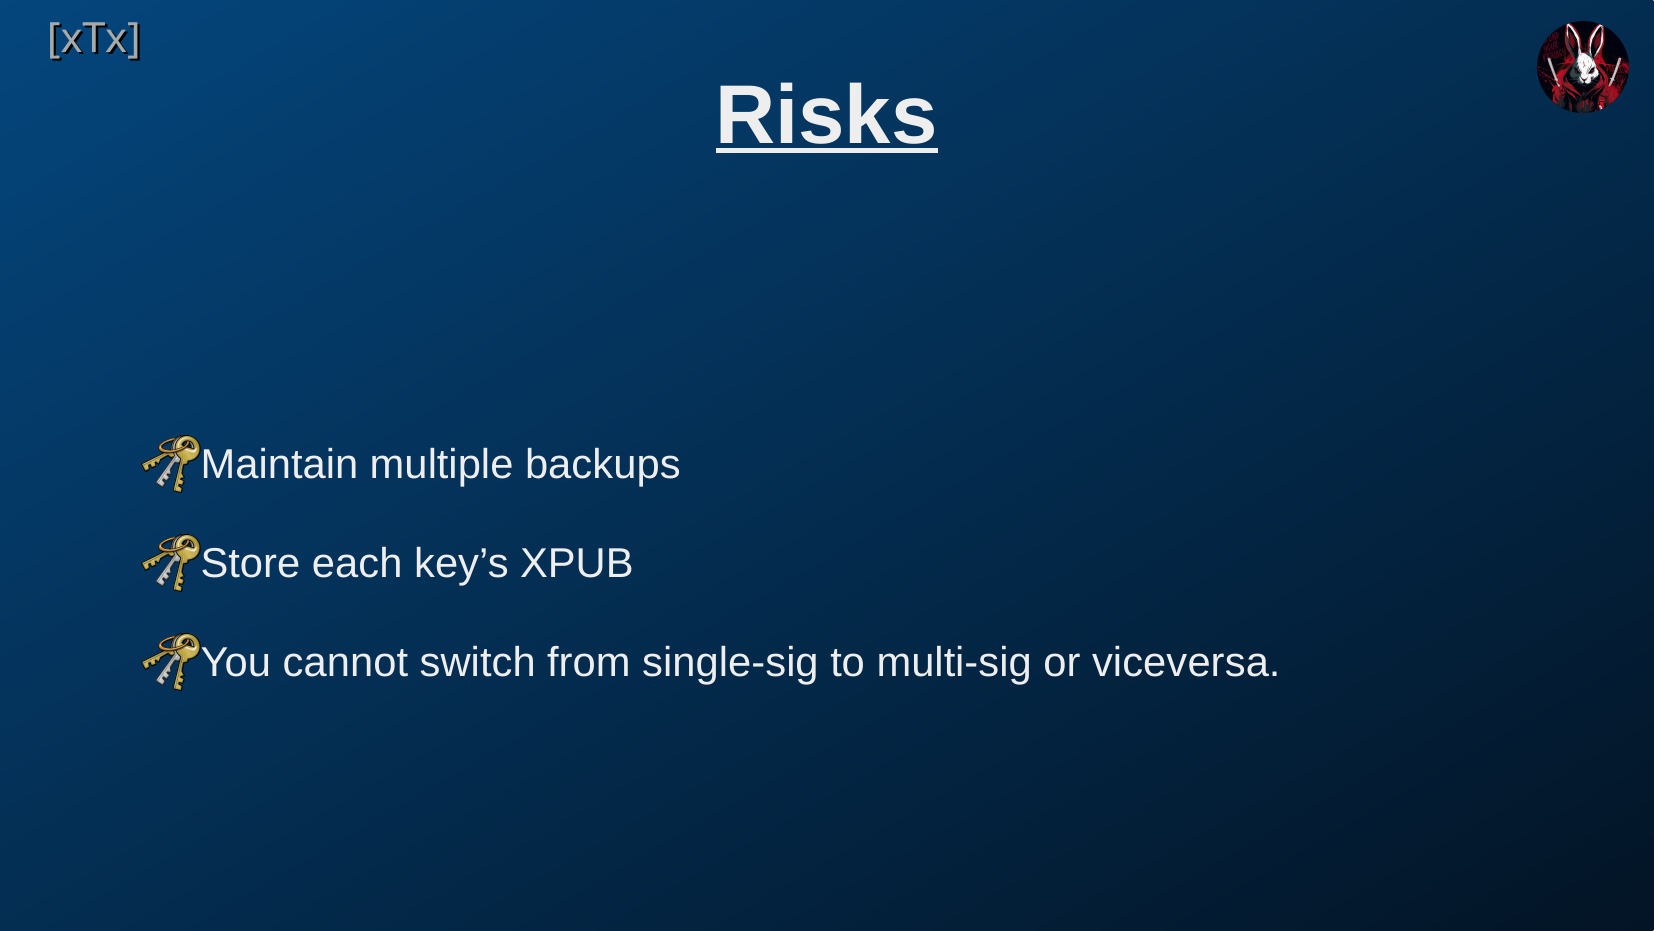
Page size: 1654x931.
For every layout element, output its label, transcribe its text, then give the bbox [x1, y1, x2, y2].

title Risks [82, 37, 1571, 193]
text_box [xTx] [0, 0, 188, 76]
picture [1537, 21, 1629, 113]
subtitle Maintain multiple backups Store each key’s XPUB You cannot switch from single-sig to multi-sig or viceversa. [82, 217, 1538, 863]
